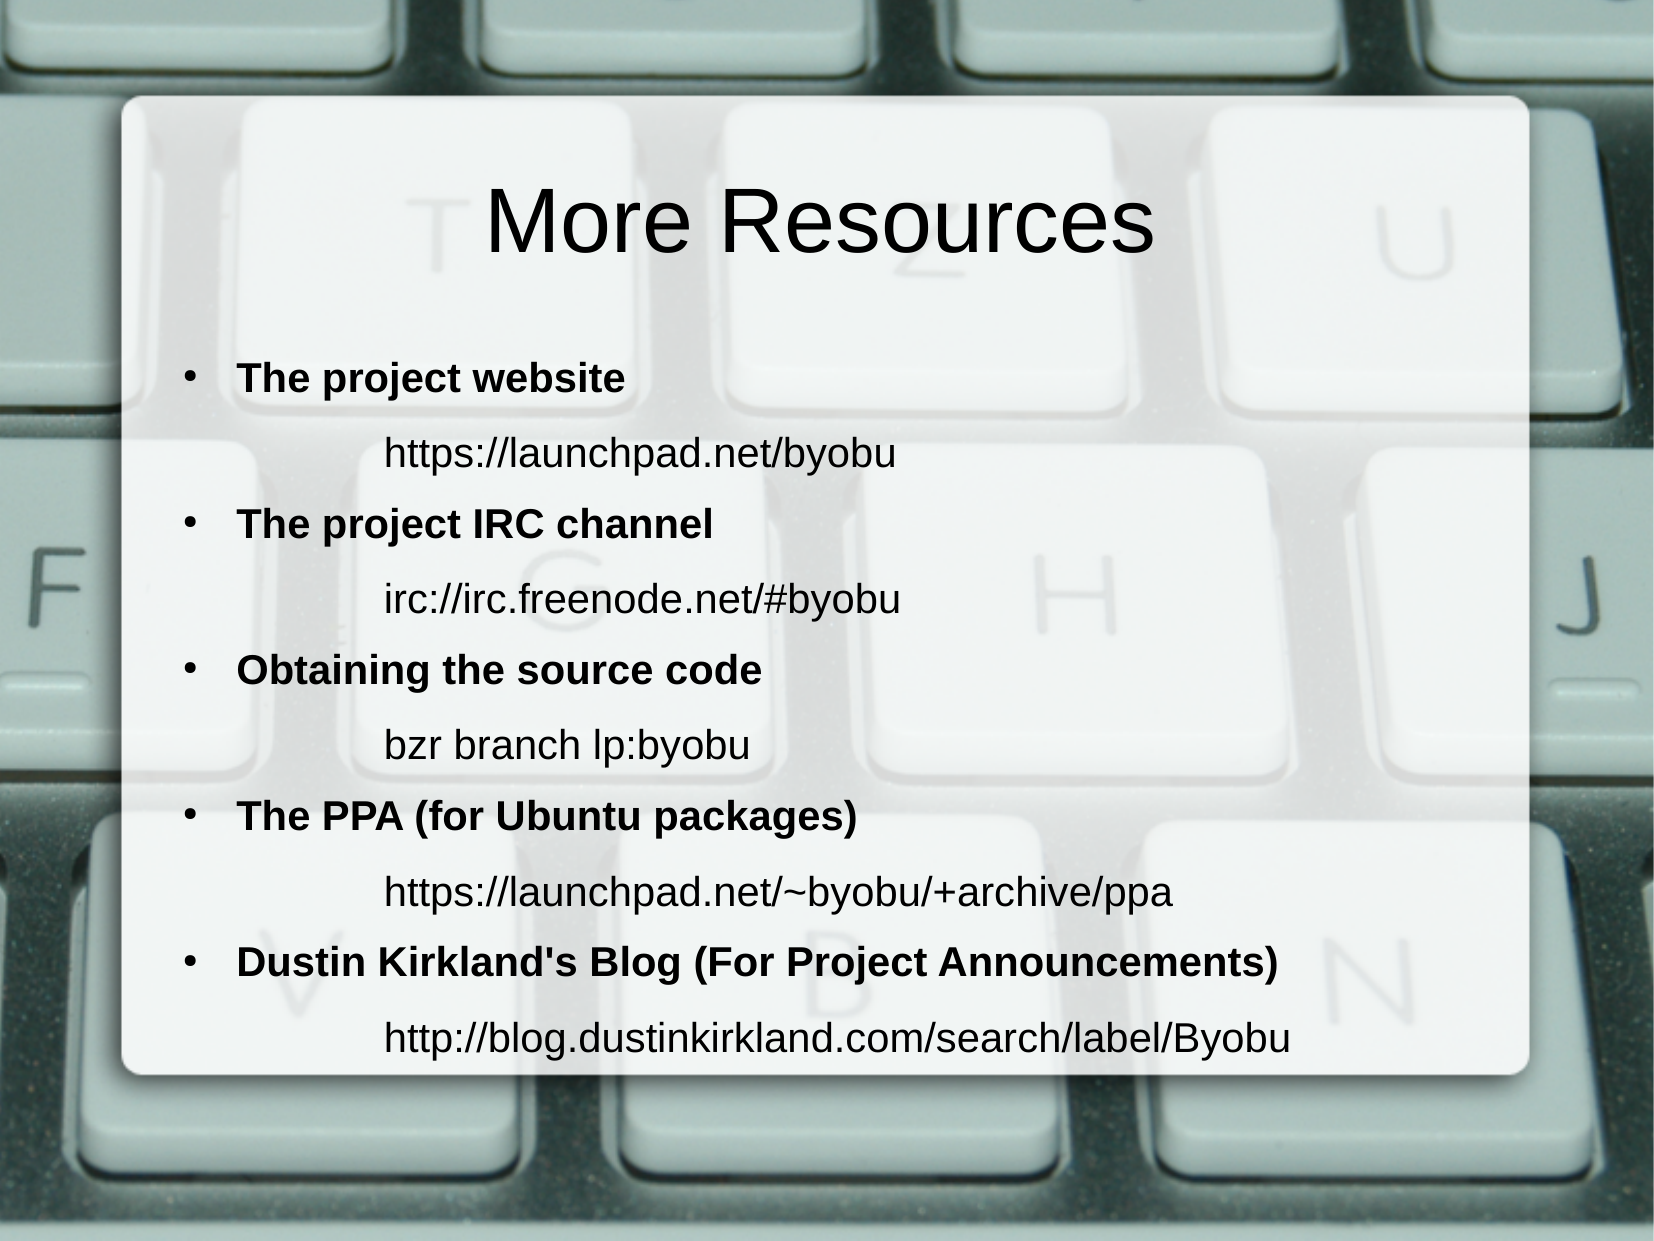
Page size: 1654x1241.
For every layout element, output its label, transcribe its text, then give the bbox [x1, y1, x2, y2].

list The project website https://launchpad.net/byobu The project IRC channel irc://irc.freenode.net/#byobu Obtaining the source code bzr branch lp:byobu The PPA (for Ubuntu packages) https://launchpad.net/~byobu/+archive/ppa Dustin Kirkland's Blog (For Project Announcements) http://blog.dustinkirkland.com/search/label/Byobu [147, 354, 1506, 1159]
title More Resources [135, 125, 1506, 318]
picture [0, 0, 1654, 1241]
